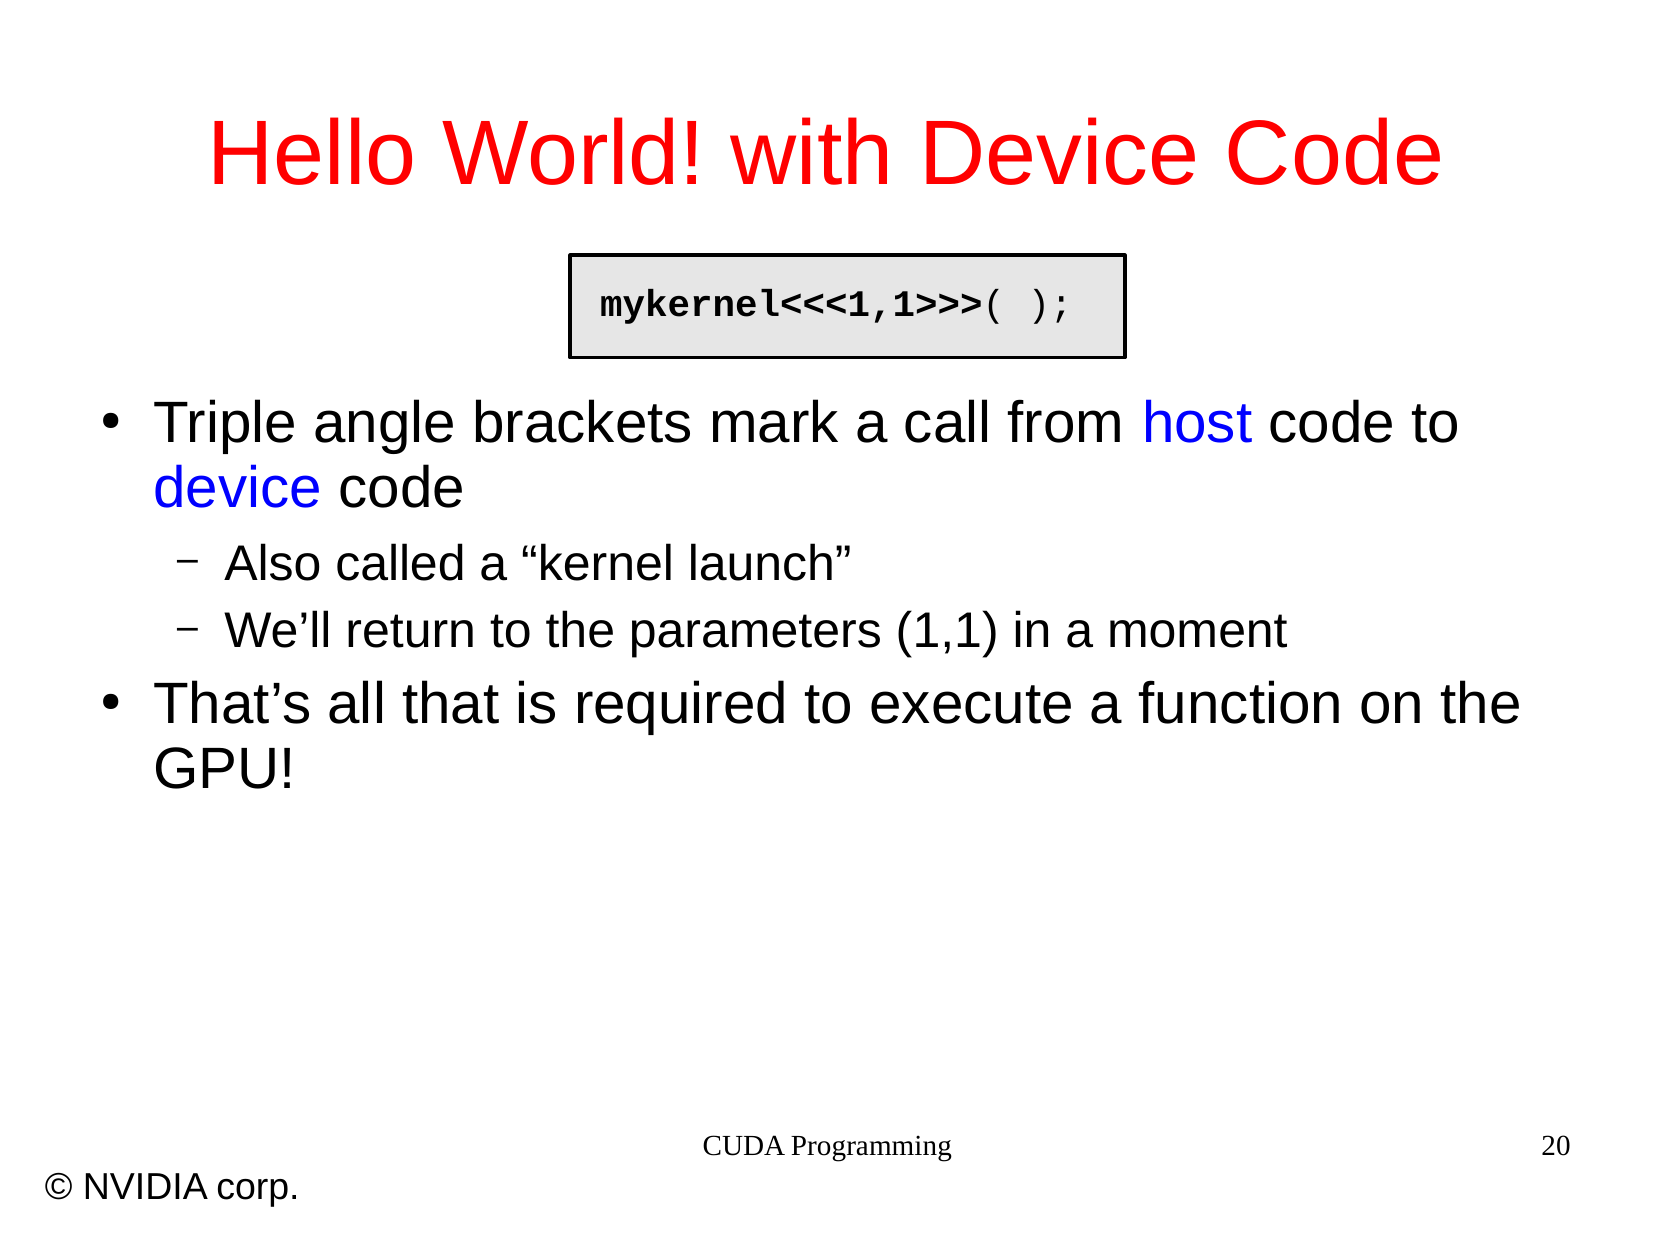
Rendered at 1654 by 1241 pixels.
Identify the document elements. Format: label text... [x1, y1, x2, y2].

title Hello World! with Device Code [82, 49, 1571, 257]
text_box © NVIDIA corp. [30, 1158, 331, 1216]
text_box mykernel<<<1,1>>>( ); [570, 255, 1126, 358]
list Triple angle brackets mark a call from host code to device code Also called a “kernel launch” We’ll return to the parameters (1,1) in a moment That’s all that is required to execute a function on the GPU! [82, 390, 1571, 1109]
